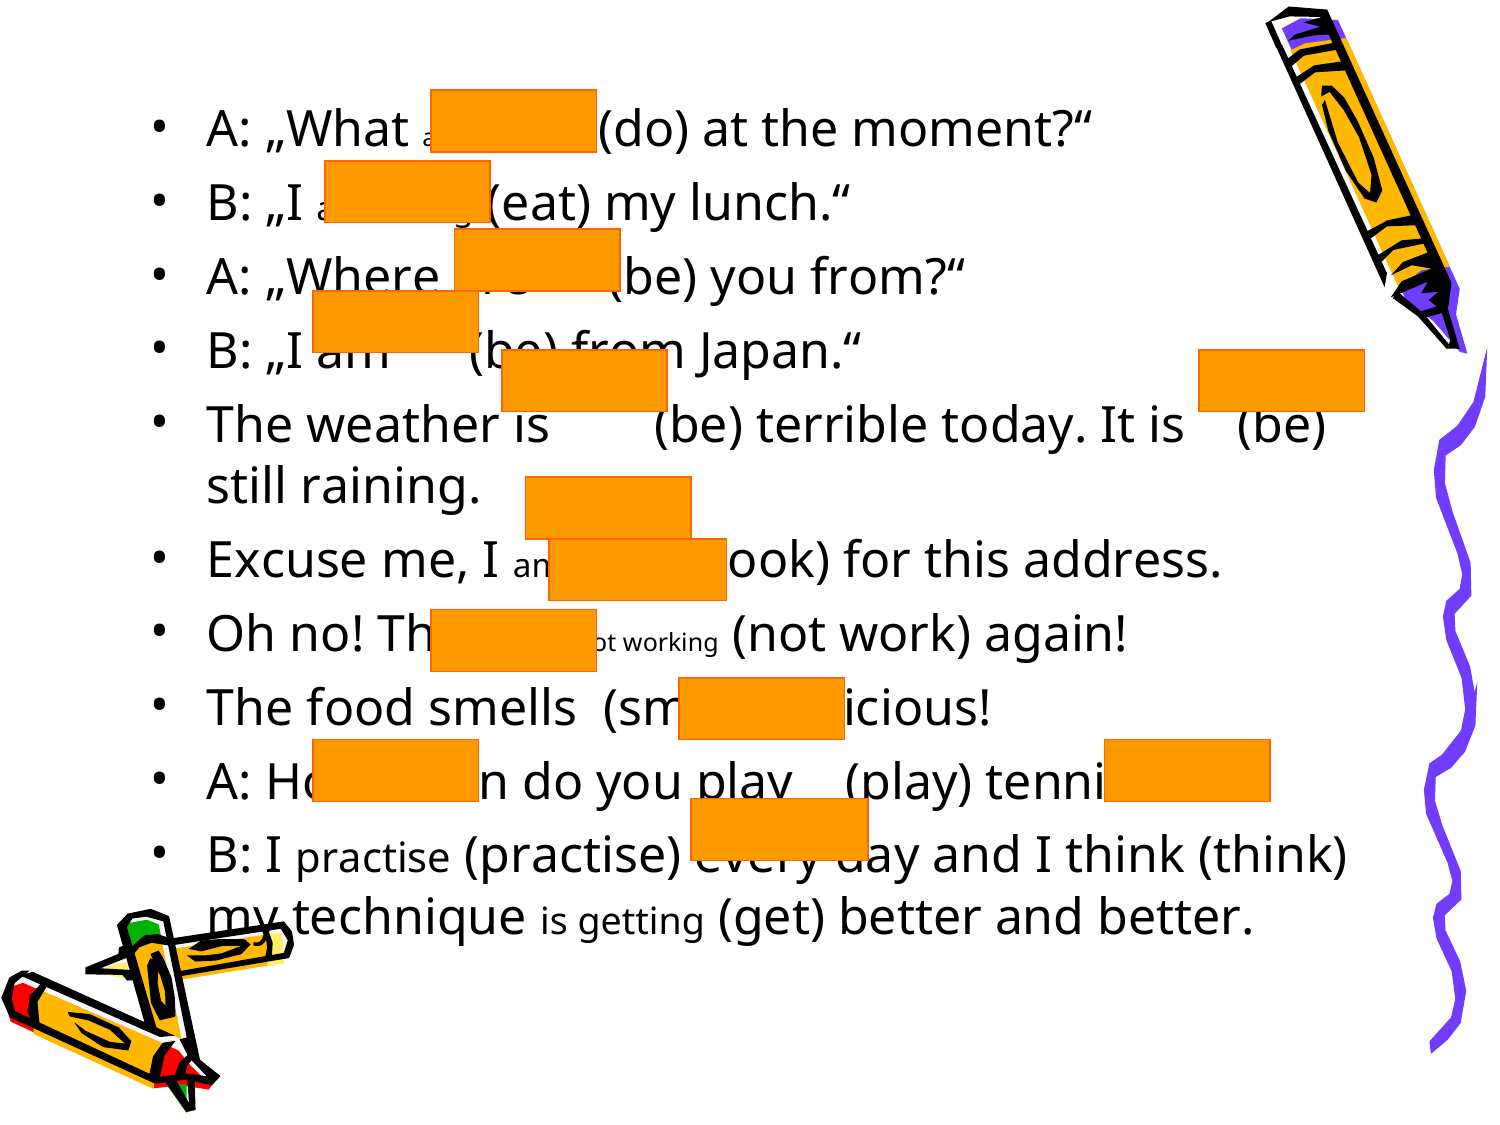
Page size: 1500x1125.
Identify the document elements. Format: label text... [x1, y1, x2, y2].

text_box [690, 798, 869, 861]
text_box [679, 677, 845, 740]
list A: „What are you doing (do) at the moment?“ B: „I am eating (eat) my lunch.“ A: „Where are (be) you from?“ B: „I am (be) from Japan.“ The weather is (be) terrible today. It is (be) still raining. Excuse me, I am looking (look) for this address. Oh no! The lift is not working (not work) again! The food smells (smell) delicious! A: How often do you play (play) tennis? B: I practise (practise) every day and I think (think) my technique is getting (get) better and better. [135, 90, 1399, 1041]
text_box [525, 477, 727, 601]
text_box [1104, 739, 1270, 802]
text_box [430, 90, 597, 152]
text_box [501, 349, 668, 412]
text_box [324, 160, 491, 223]
text_box [312, 739, 479, 802]
text_box [1198, 349, 1365, 412]
text_box [312, 229, 621, 353]
text_box [430, 609, 597, 672]
